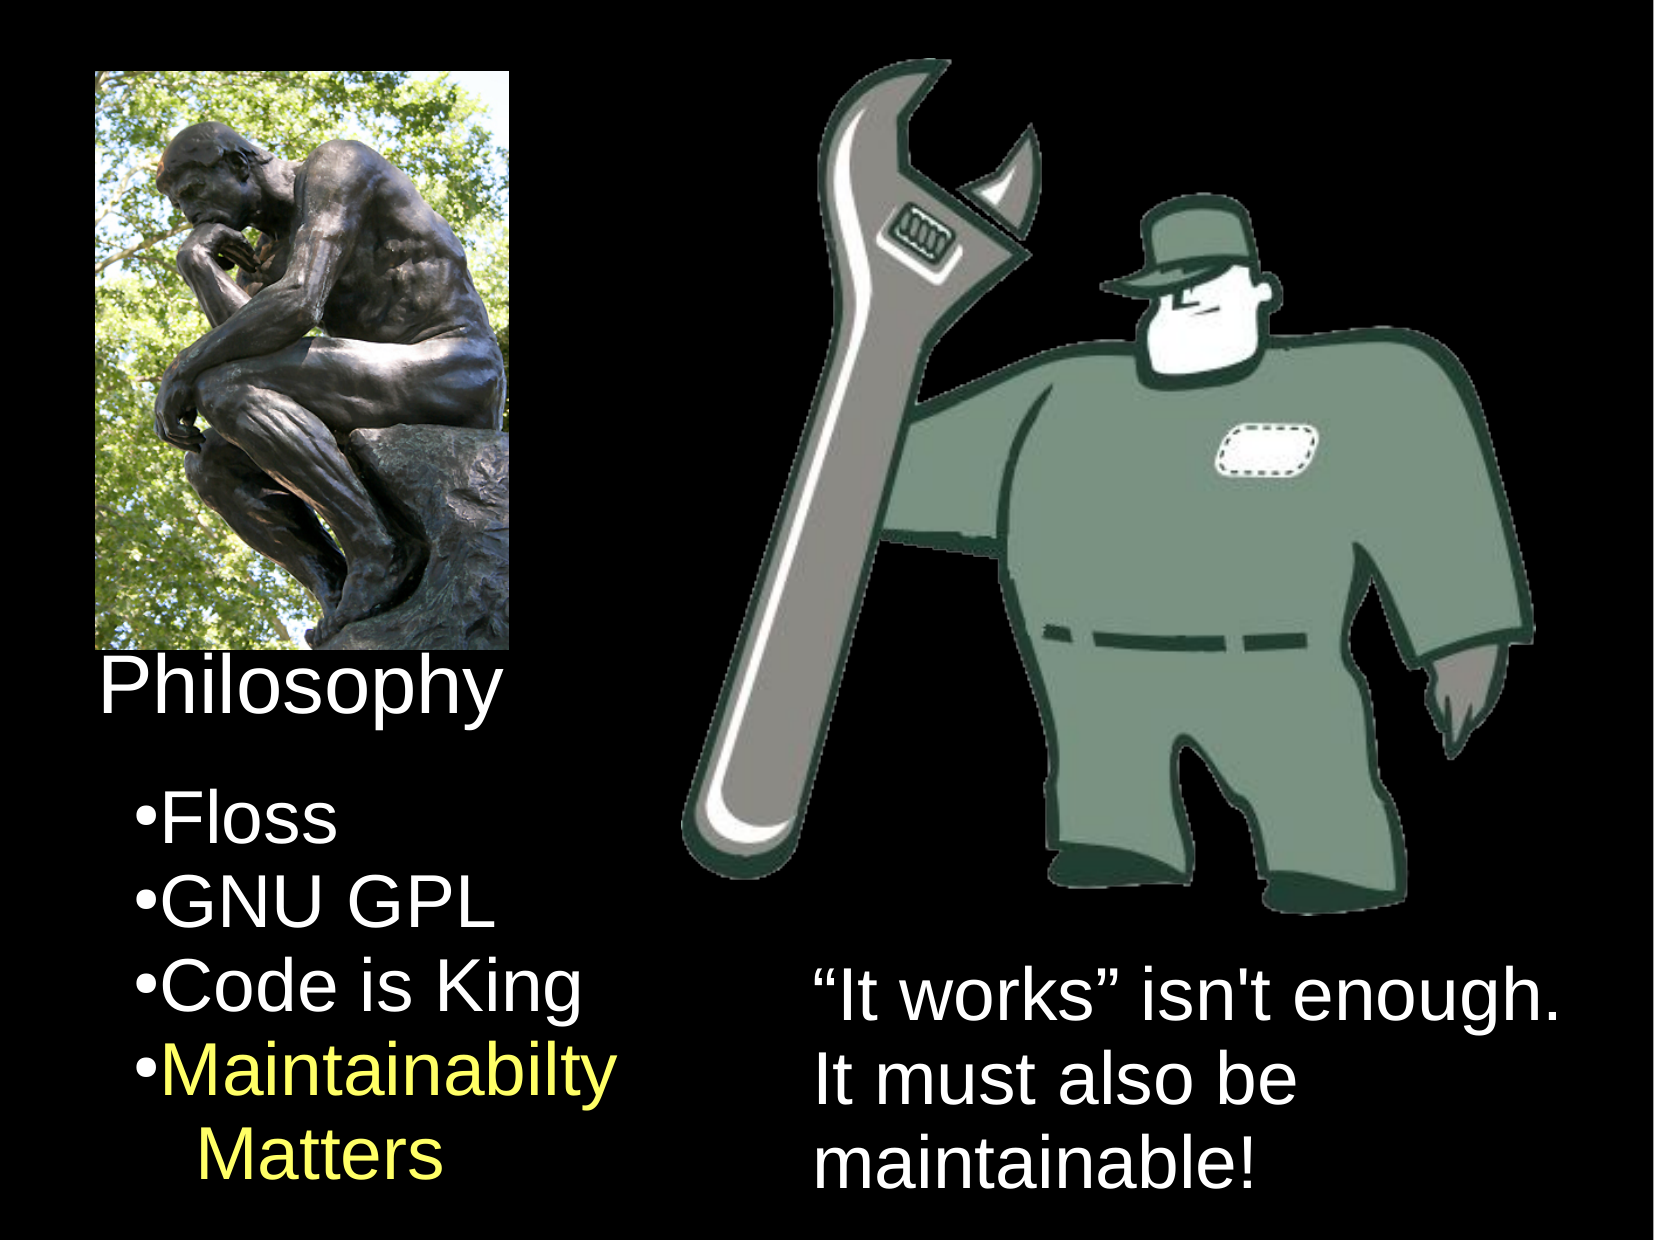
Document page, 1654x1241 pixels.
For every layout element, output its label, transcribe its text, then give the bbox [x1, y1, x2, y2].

picture [95, 71, 509, 630]
picture [681, 58, 1536, 916]
text_box “It works” isn't enough. It must also be maintainable! [797, 944, 1611, 1212]
text_box Floss GNU GPL Code is King Maintainabilty Matters [118, 767, 634, 1203]
text_box Philosophy [82, 630, 520, 739]
